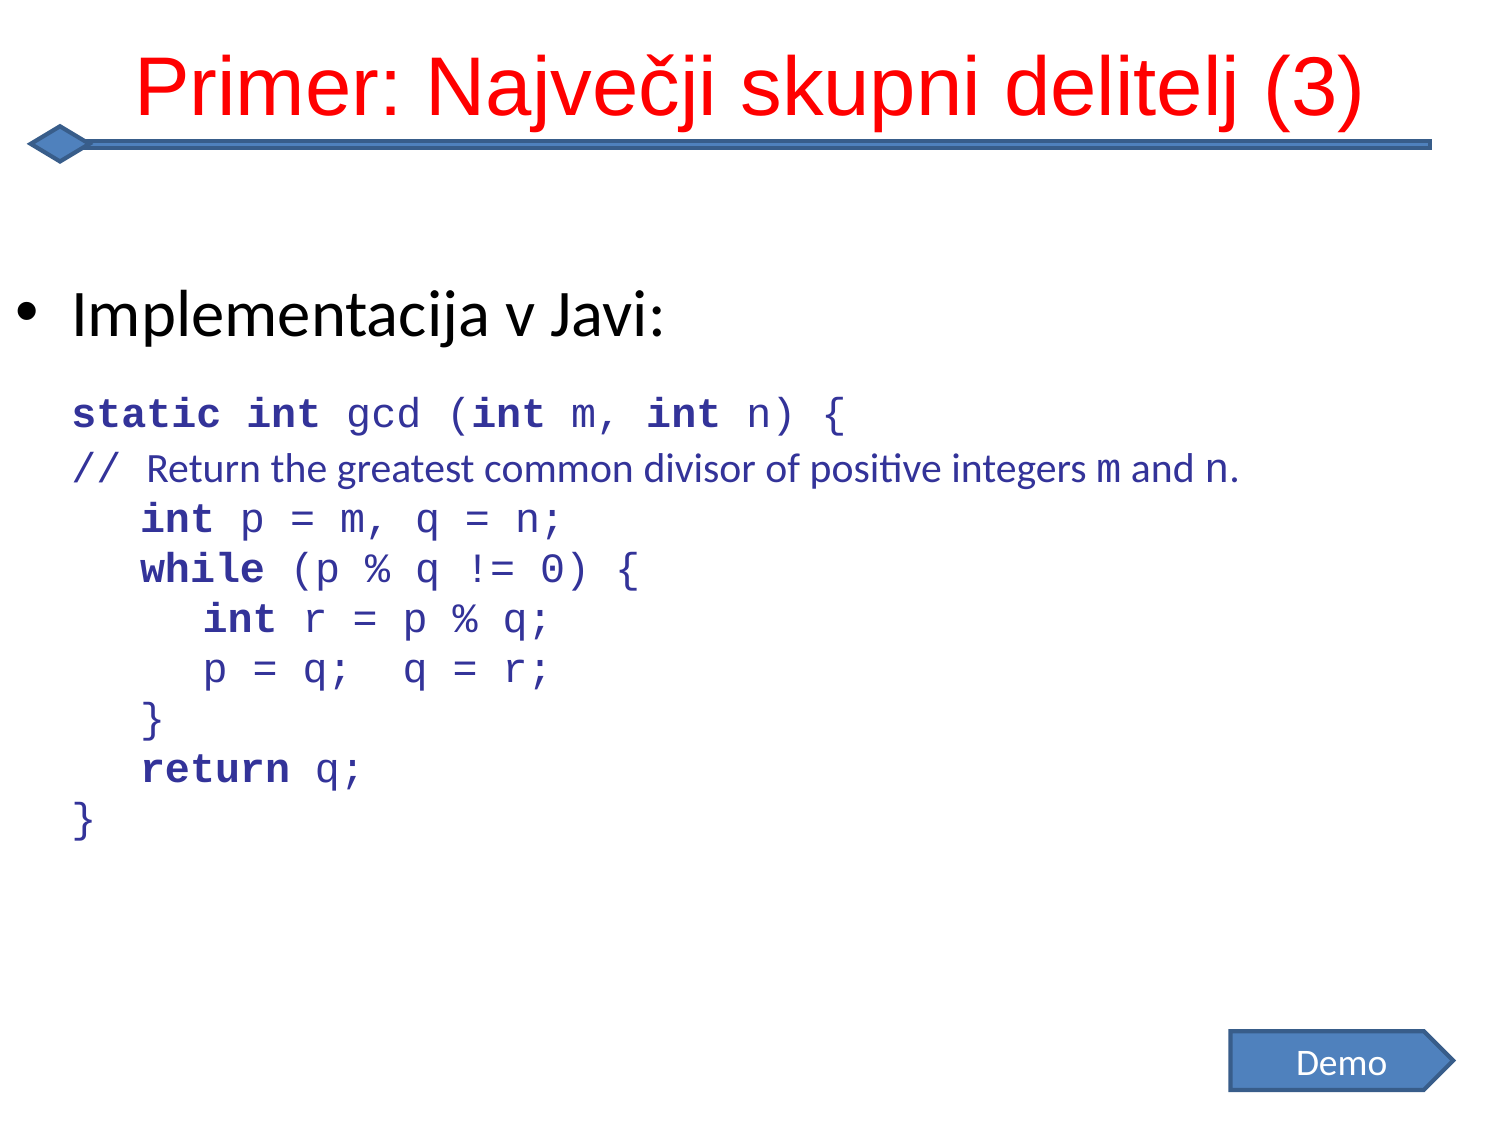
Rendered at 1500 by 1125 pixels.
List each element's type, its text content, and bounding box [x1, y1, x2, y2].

list Implementacija v Javi: static int gcd (int m, int n) { // Return the greatest common divisor of positive integers m and n. int p = m, q = n; while (p % q != 0) { int r = p % q; p = q; q = r; } return q; } [0, 262, 1276, 1013]
title Primer: Največji skupni delitelj (3) [75, 23, 1426, 141]
text_box Demo [1230, 1031, 1454, 1090]
